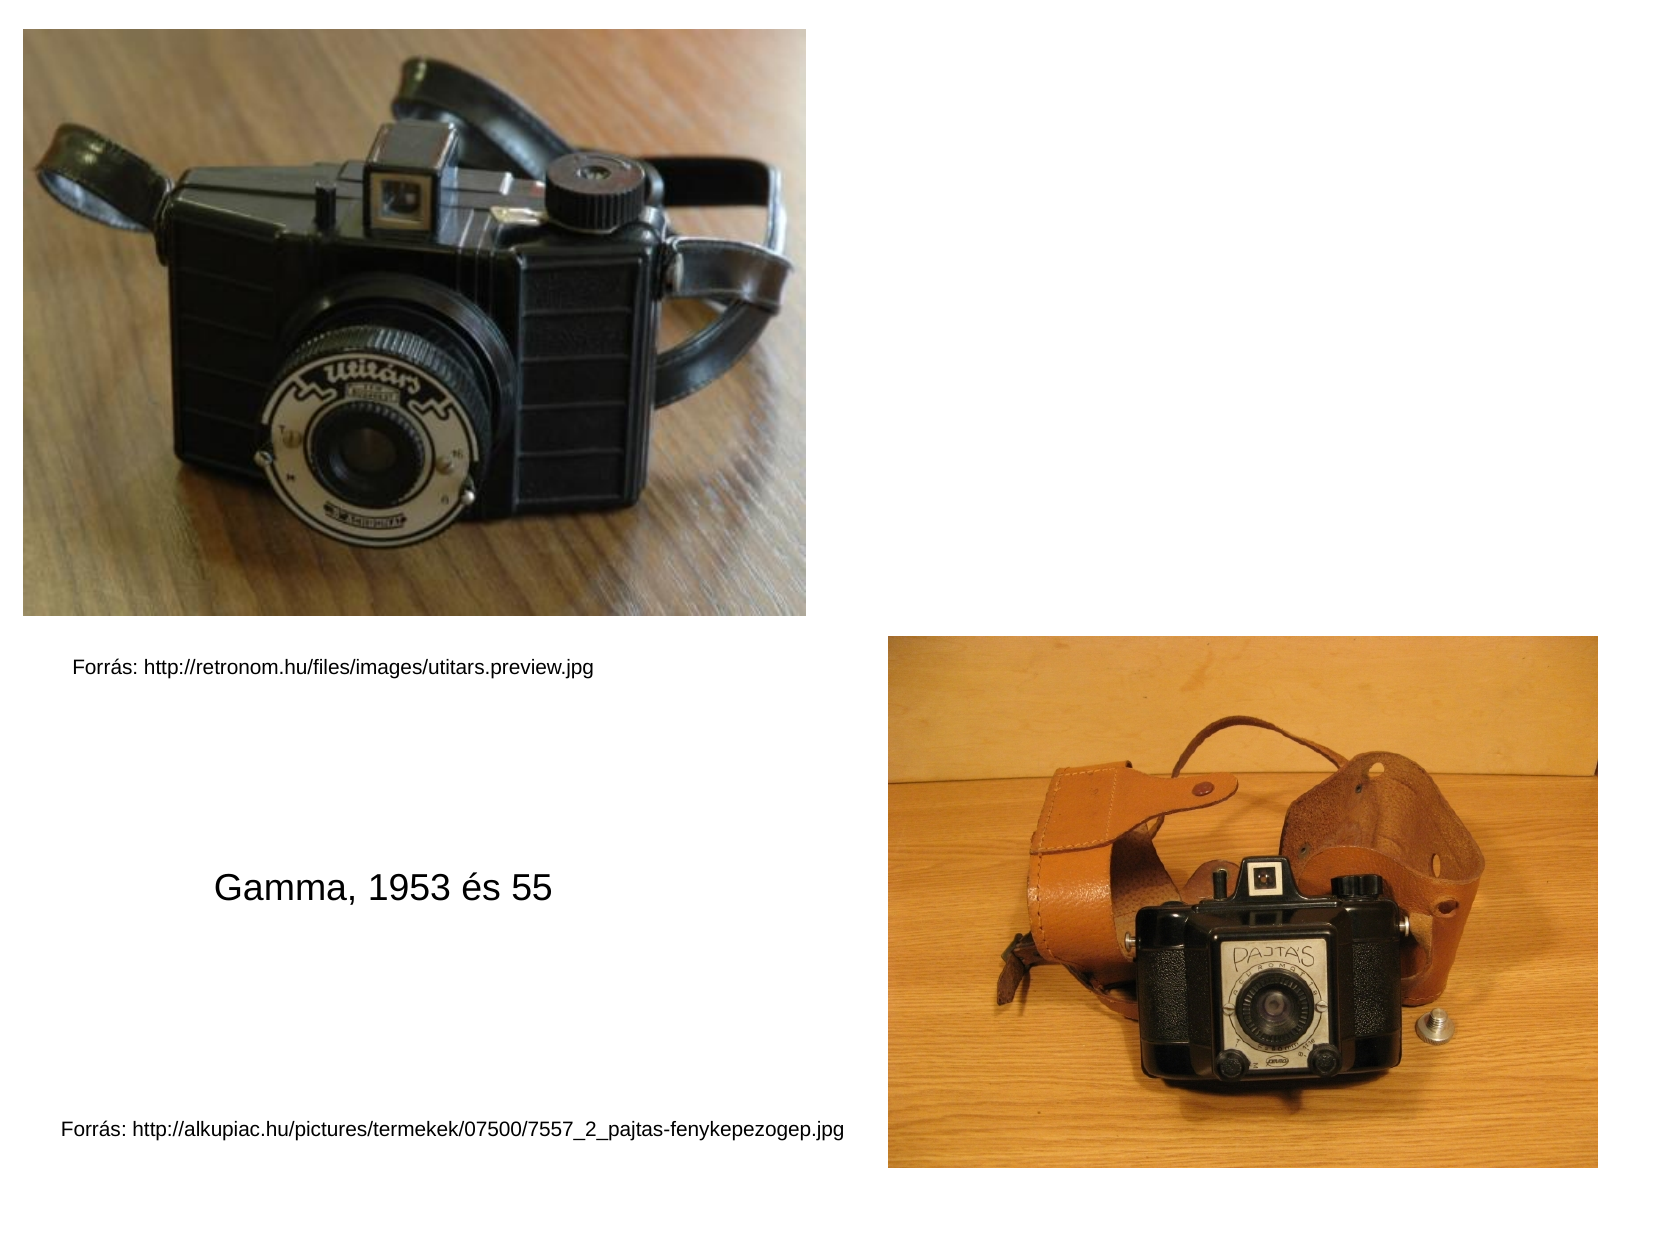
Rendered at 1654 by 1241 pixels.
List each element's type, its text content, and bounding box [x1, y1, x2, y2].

text_box Gamma, 1953 és 55 [198, 858, 579, 916]
picture [888, 636, 1598, 1168]
text_box Forrás: http://alkupiac.hu/pictures/termekek/07500/7557_2_pajtas-fenykepezogep.jpg [46, 1110, 861, 1148]
picture [23, 29, 806, 616]
text_box Forrás: http://retronom.hu/files/images/utitars.preview.jpg [57, 648, 610, 686]
